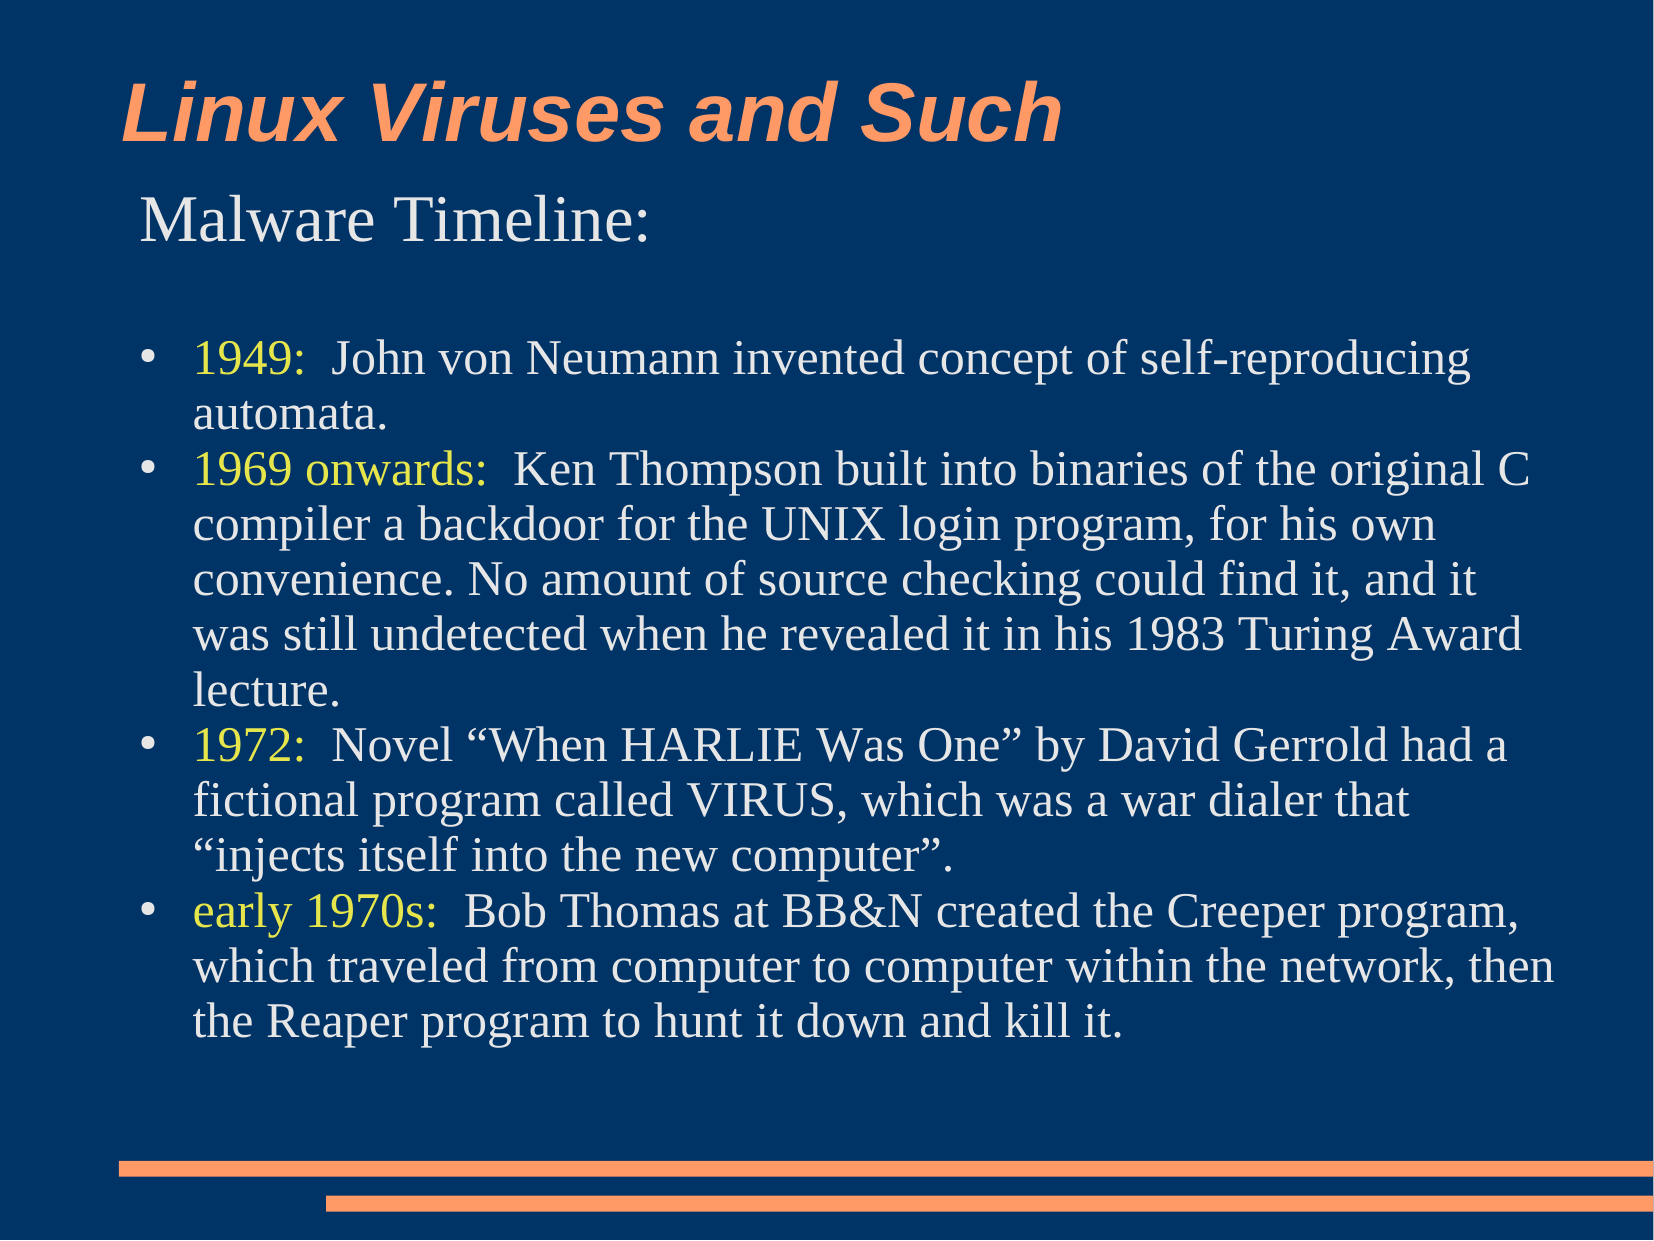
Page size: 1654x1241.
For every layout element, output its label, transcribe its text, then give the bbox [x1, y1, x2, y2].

title Linux Viruses and Such [121, 46, 1534, 180]
list Malware Timeline: 1949: John von Neumann invented concept of self-reproducing automata. 1969 onwards: Ken Thompson built into binaries of the original C compiler a backdoor for the UNIX login program, for his own convenience. No amount of source checking could find it, and it was still undetected when he revealed it in his 1983 Turing Award lecture. 1972: Novel “When HARLIE Was One” by David Gerrold had a fictional program called VIRUS, which was a war dialer that “injects itself into the new computer”. early 1970s: Bob Thomas at BB&N created the Creeper program, which traveled from computer to computer within the network, then the Reaper program to hunt it down and kill it. [121, 181, 1561, 1132]
